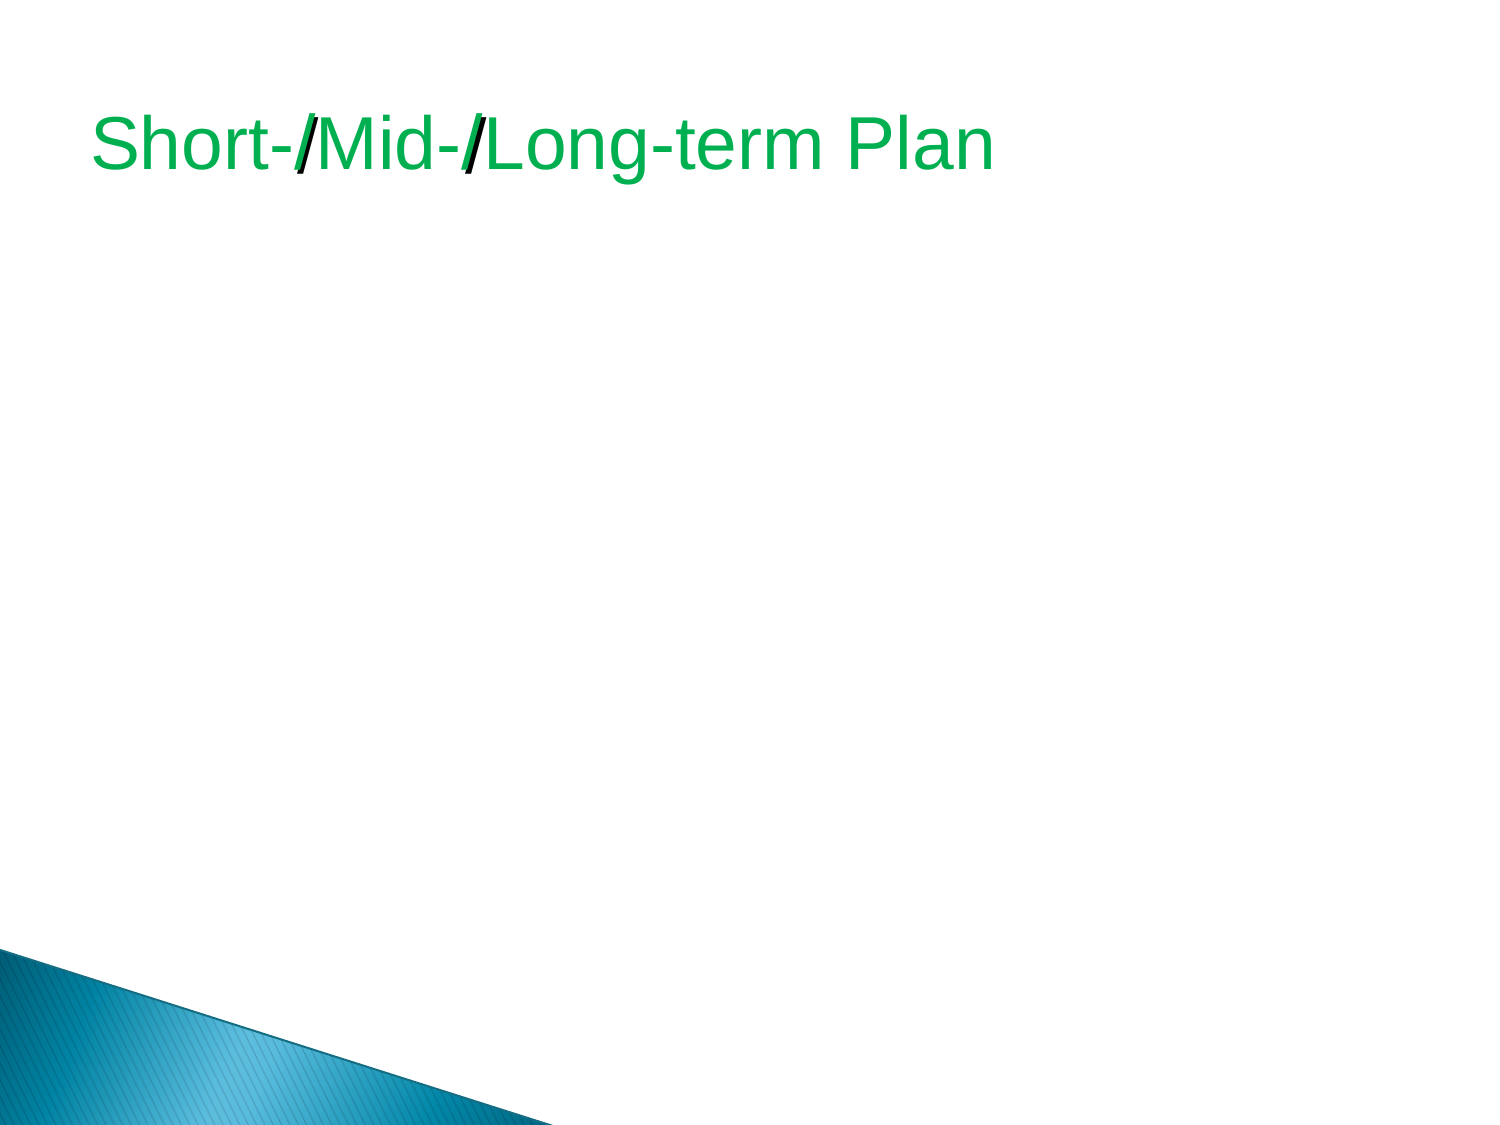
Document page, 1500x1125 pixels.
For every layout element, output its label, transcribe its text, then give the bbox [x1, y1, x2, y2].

title Short-/Mid-/Long-term Plan [75, 45, 1426, 233]
